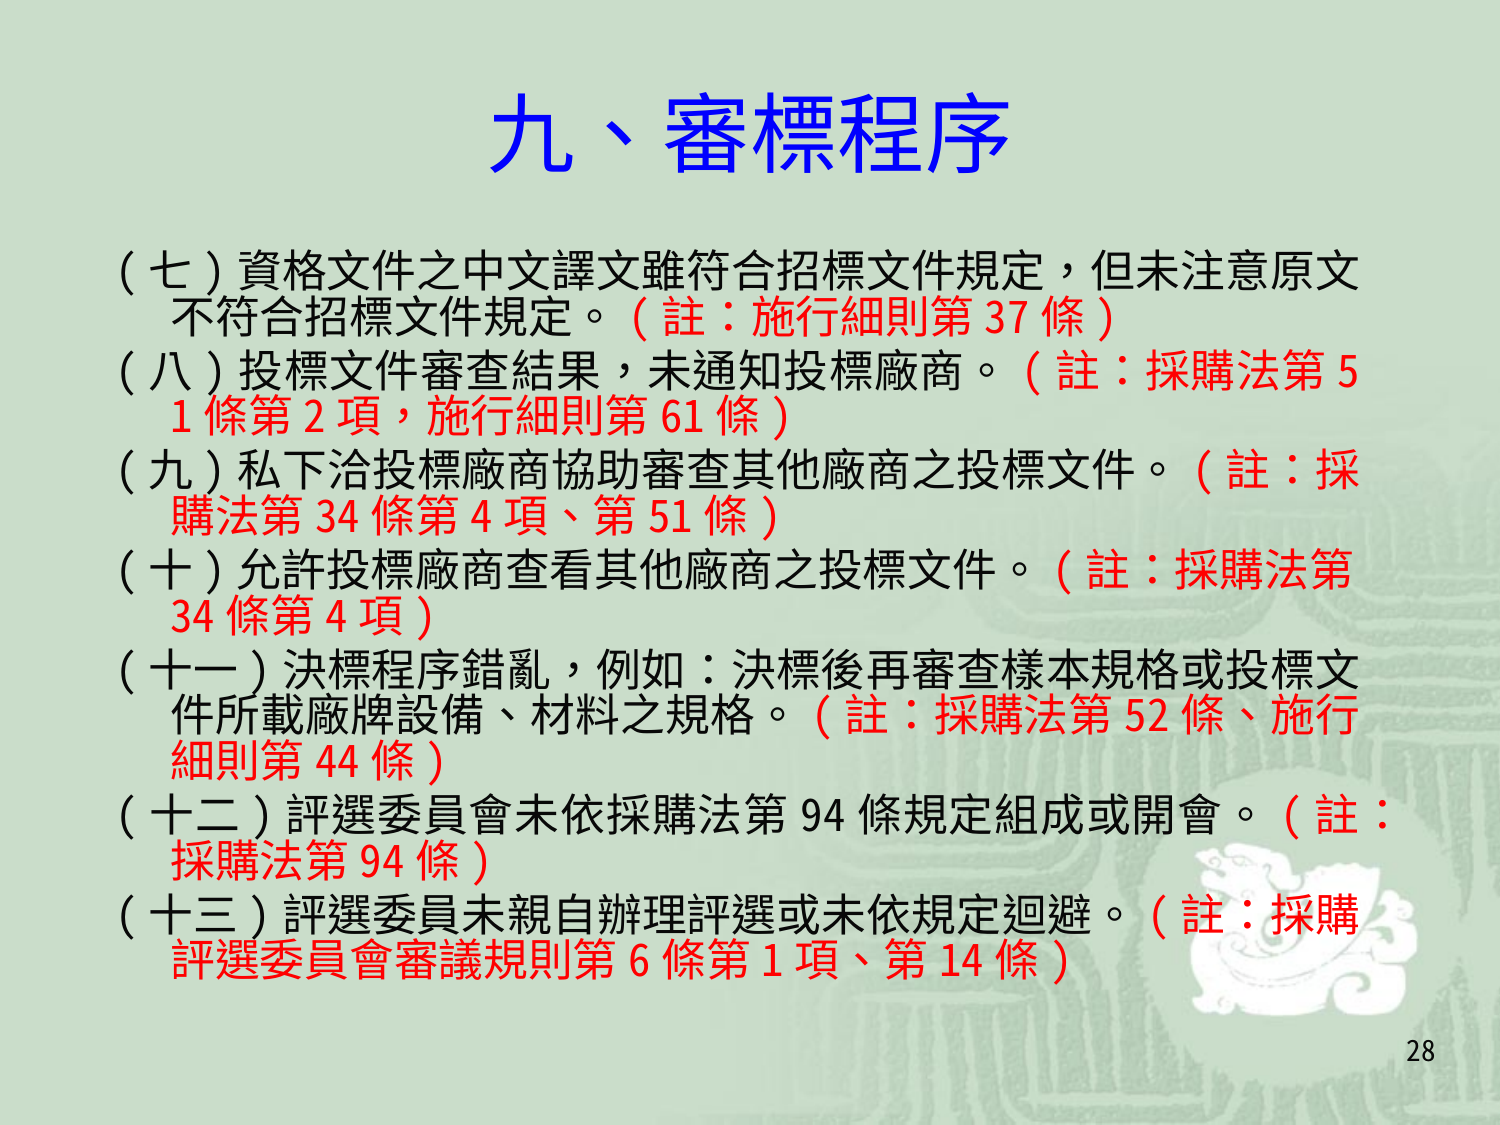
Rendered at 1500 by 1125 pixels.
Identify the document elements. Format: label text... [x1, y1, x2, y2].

picture [0, 0, 1500, 1125]
list (七)資格文件之中文譯文雖符合招標文件規定，但未注意原文不符合招標文件規定。(註：施行細則第37條) (八)投標文件審查結果，未通知投標廠商。(註：採購法第51條第2項，施行細則第61條) (九)私下洽投標廠商協助審查其他廠商之投標文件。(註：採購法第34條第4項、第51條) (十)允許投標廠商查看其他廠商之投標文件。(註：採購法第34條第4項) (十一)決標程序錯亂，例如：決標後再審查樣本規格或投標文件所載廠牌設備、材料之規格。(註：採購法第52條、施行細則第44條) (十二)評選委員會未依採購法第94條規定組成或開會。(註：採購法第94條) (十三)評選委員未親自辦理評選或未依規定迴避。(註：採購評選委員會審議規則第6條第1項、第14條) [100, 243, 1376, 996]
text_box <編號> [1074, 1024, 1451, 1103]
title 九、審標程序 [49, 37, 1451, 225]
